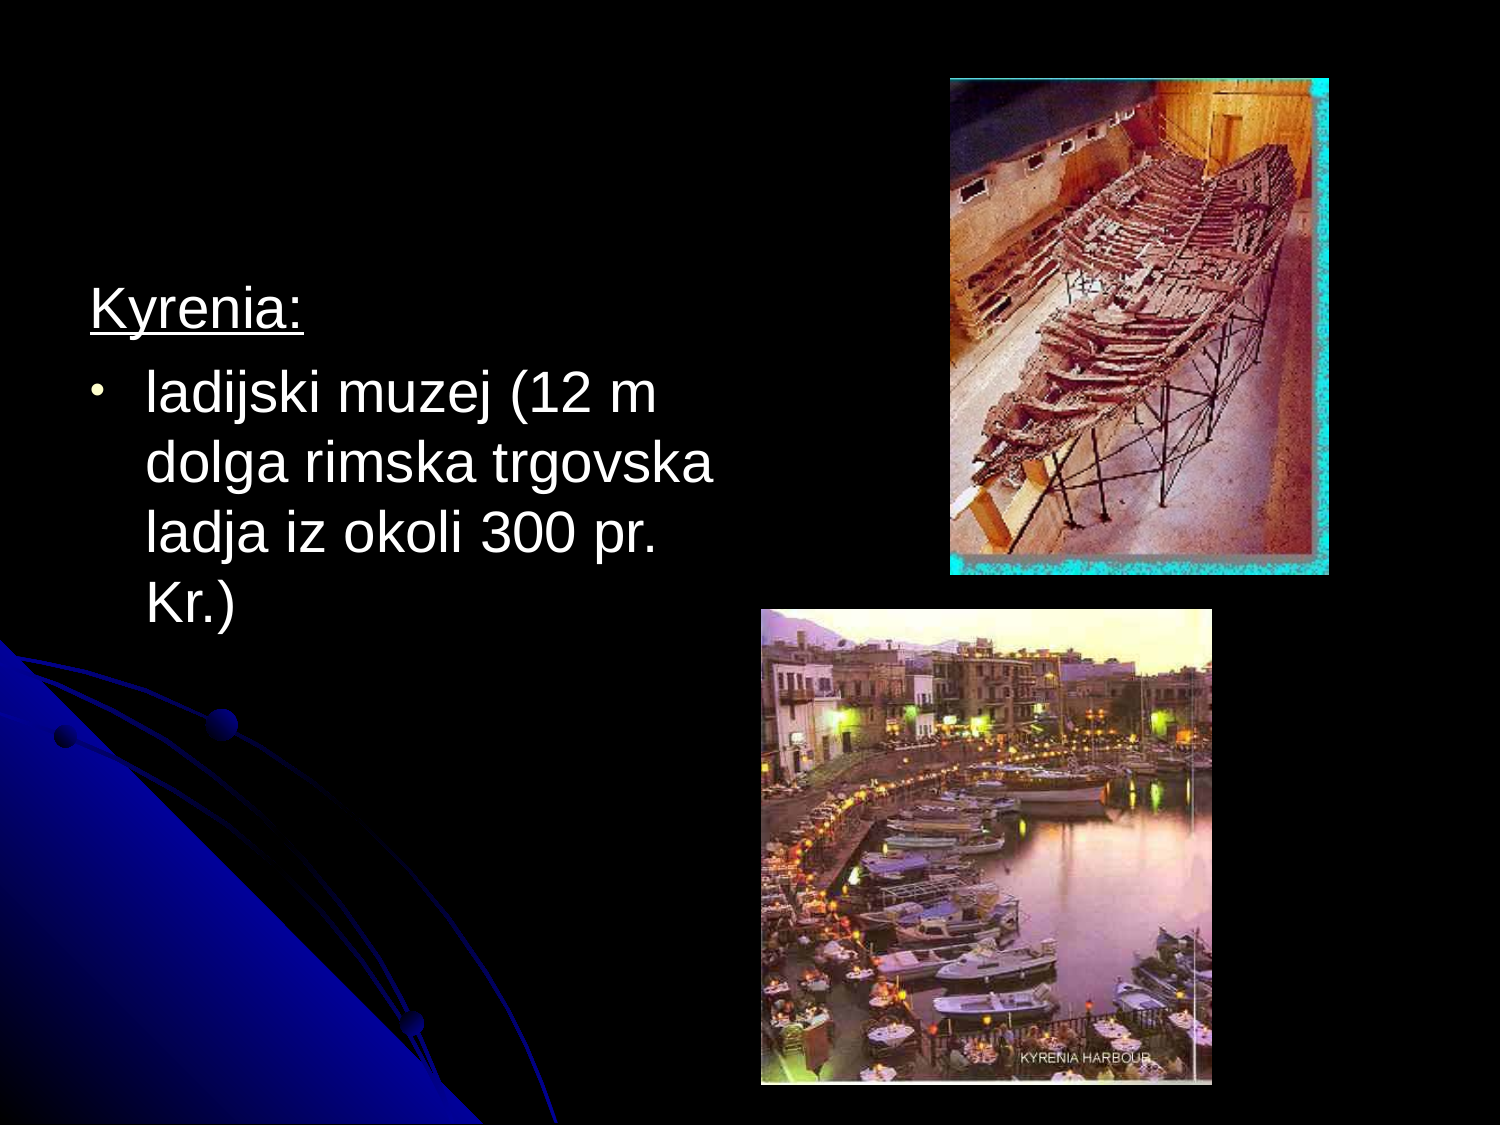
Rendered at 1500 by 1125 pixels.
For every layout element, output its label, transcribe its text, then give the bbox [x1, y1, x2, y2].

picture [761, 609, 1212, 1085]
picture [950, 78, 1329, 575]
list Kyrenia: ladijski muzej (12 m dolga rimska trgovska ladja iz okoli 300 pr. Kr.) [75, 262, 738, 916]
